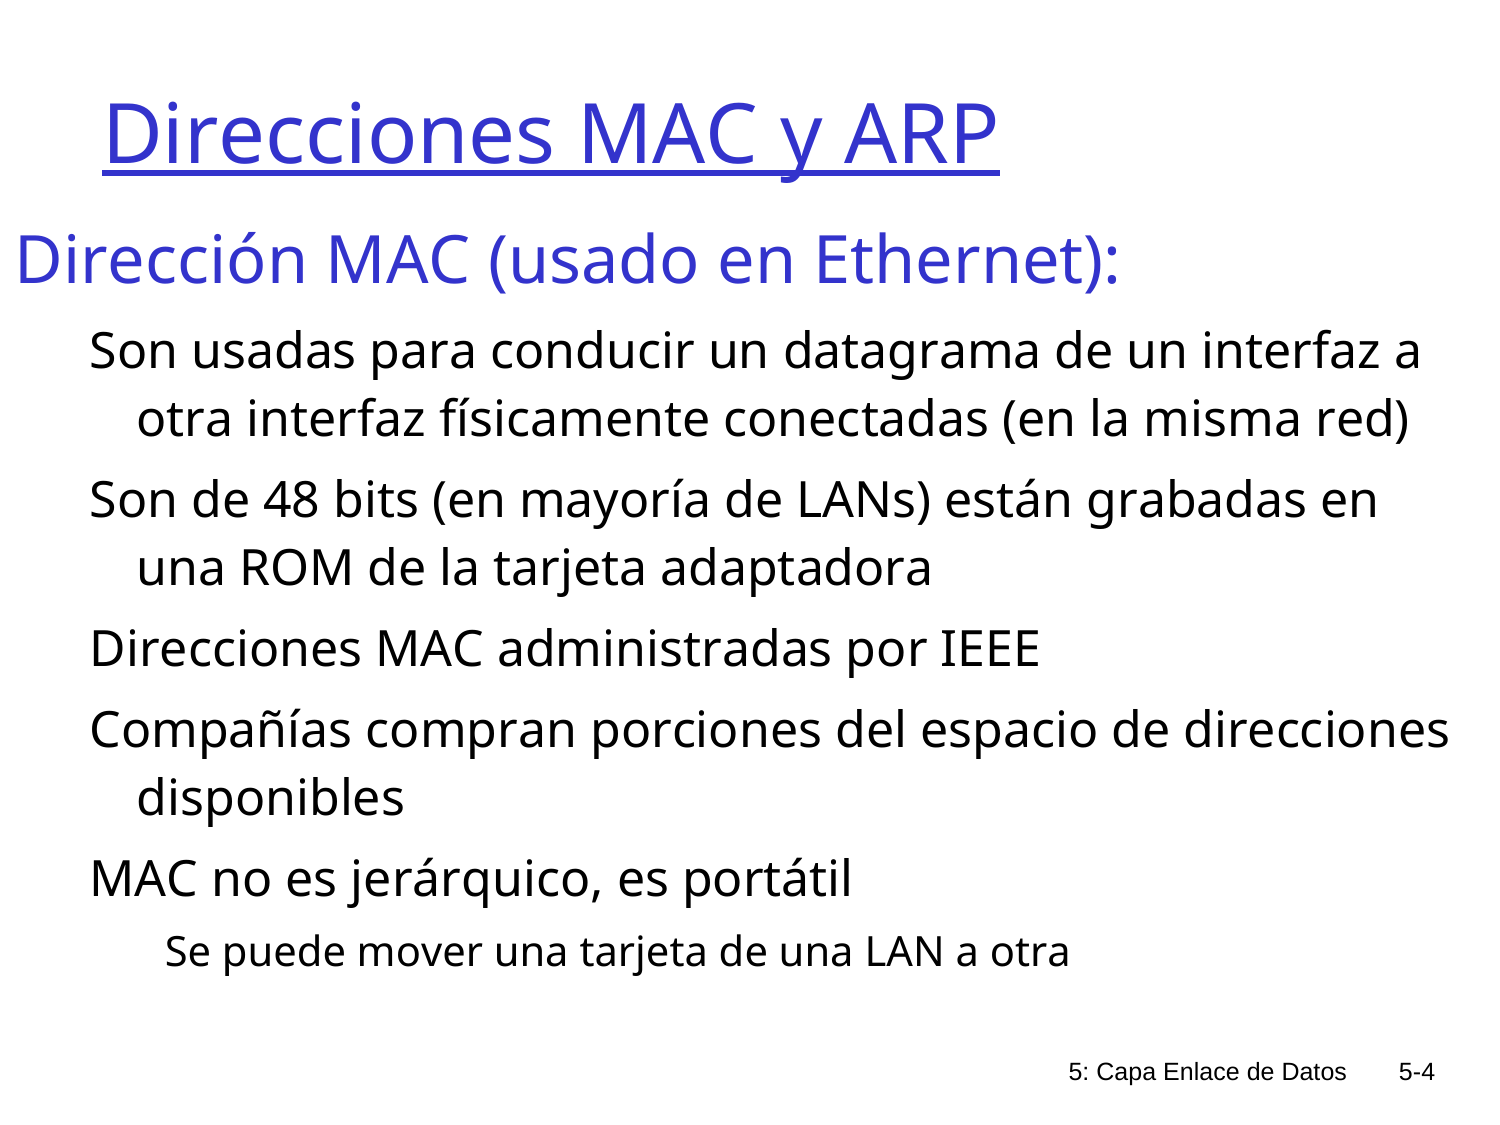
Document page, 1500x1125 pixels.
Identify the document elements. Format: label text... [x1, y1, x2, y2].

list Dirección MAC (usado en Ethernet): Son usadas para conducir un datagrama de un interfaz a otra interfaz físicamente conectadas (en la misma red) Son de 48 bits (en mayoría de LANs) están grabadas en una ROM de la tarjeta adaptadora Direcciones MAC administradas por IEEE Compañías compran porciones del espacio de direcciones disponibles MAC no es jerárquico, es portátil Se puede mover una tarjeta de una LAN a otra [0, 204, 1477, 1125]
title Direcciones MAC y ARP [87, 37, 1363, 204]
